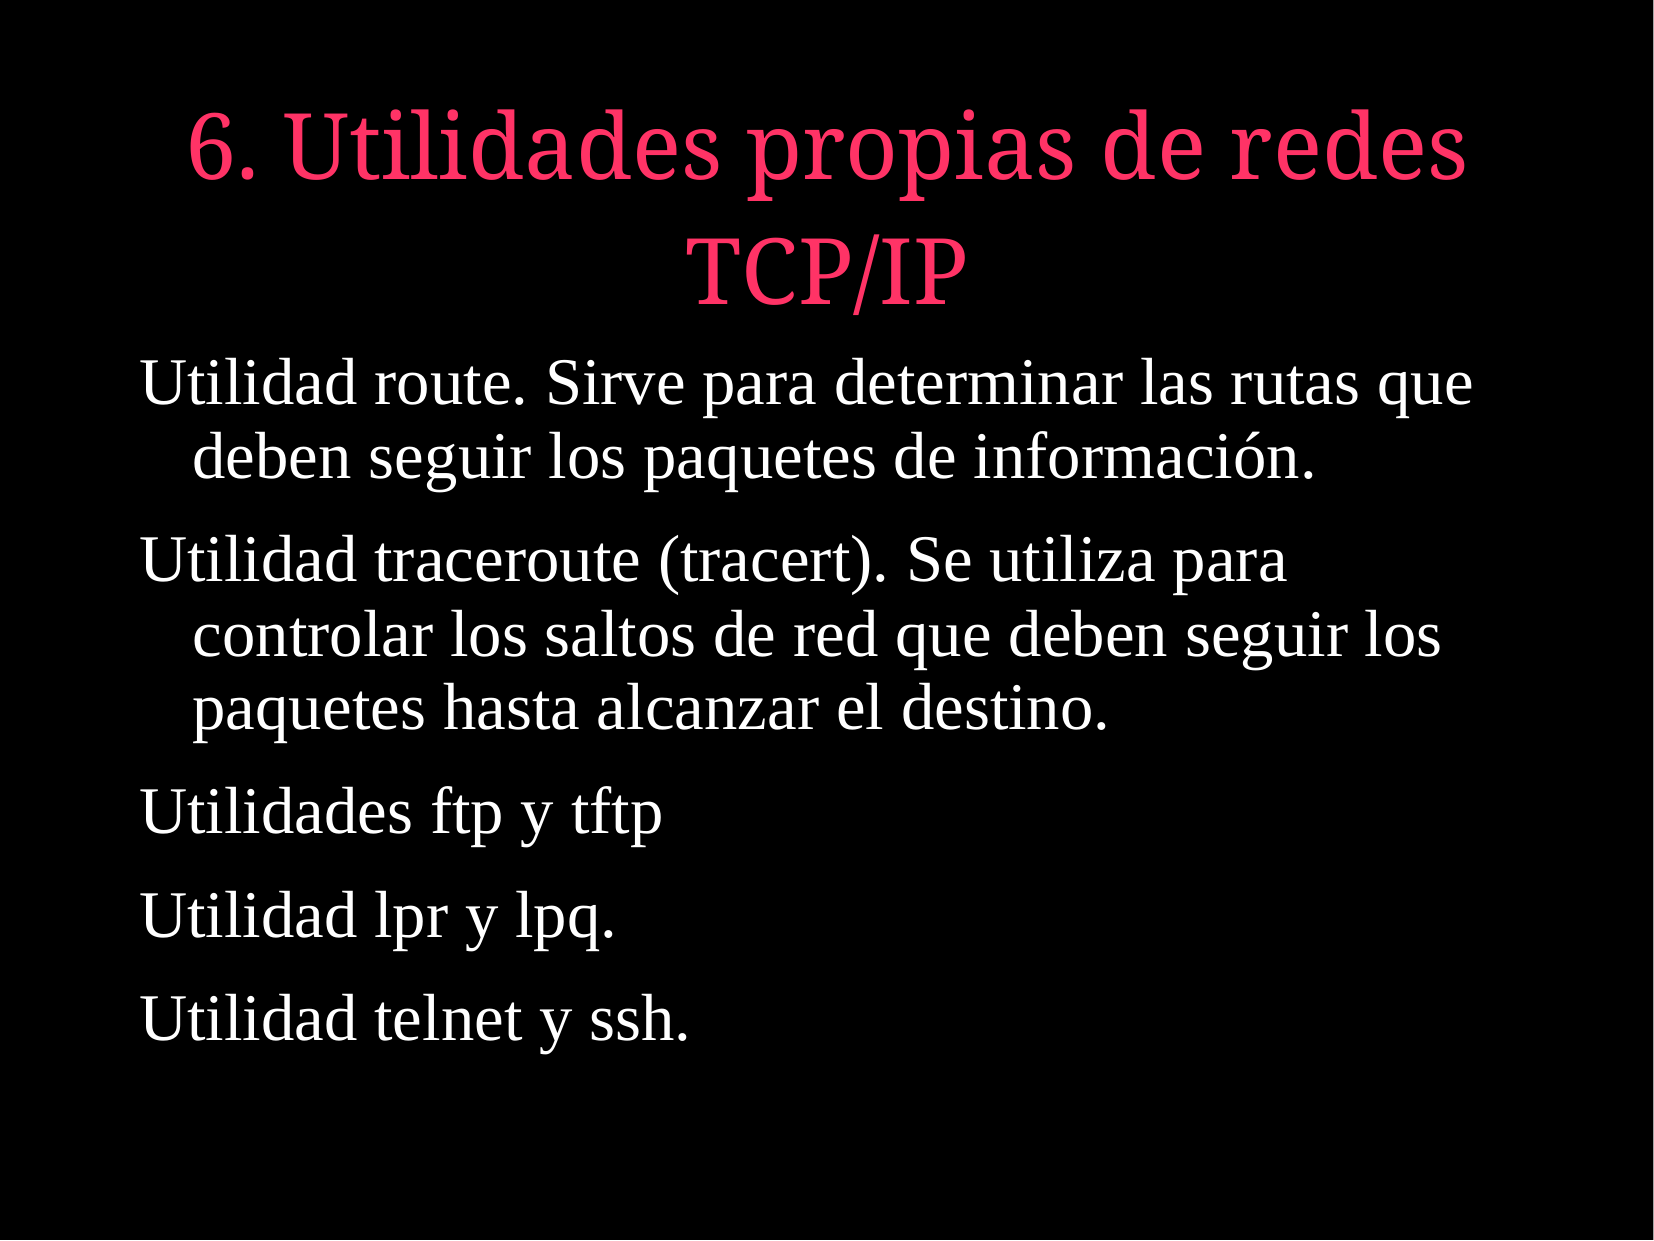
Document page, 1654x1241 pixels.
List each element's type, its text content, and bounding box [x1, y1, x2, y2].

list Utilidad route. Sirve para determinar las rutas que deben seguir los paquetes de información. Utilidad traceroute (tracert). Se utiliza para controlar los saltos de red que deben seguir los paquetes hasta alcanzar el destino. Utilidades ftp y tftp Utilidad lpr y lpq. Utilidad telnet y ssh. [121, 344, 1534, 1127]
title 6. Utilidades propias de redes TCP/IP [121, 82, 1534, 331]
